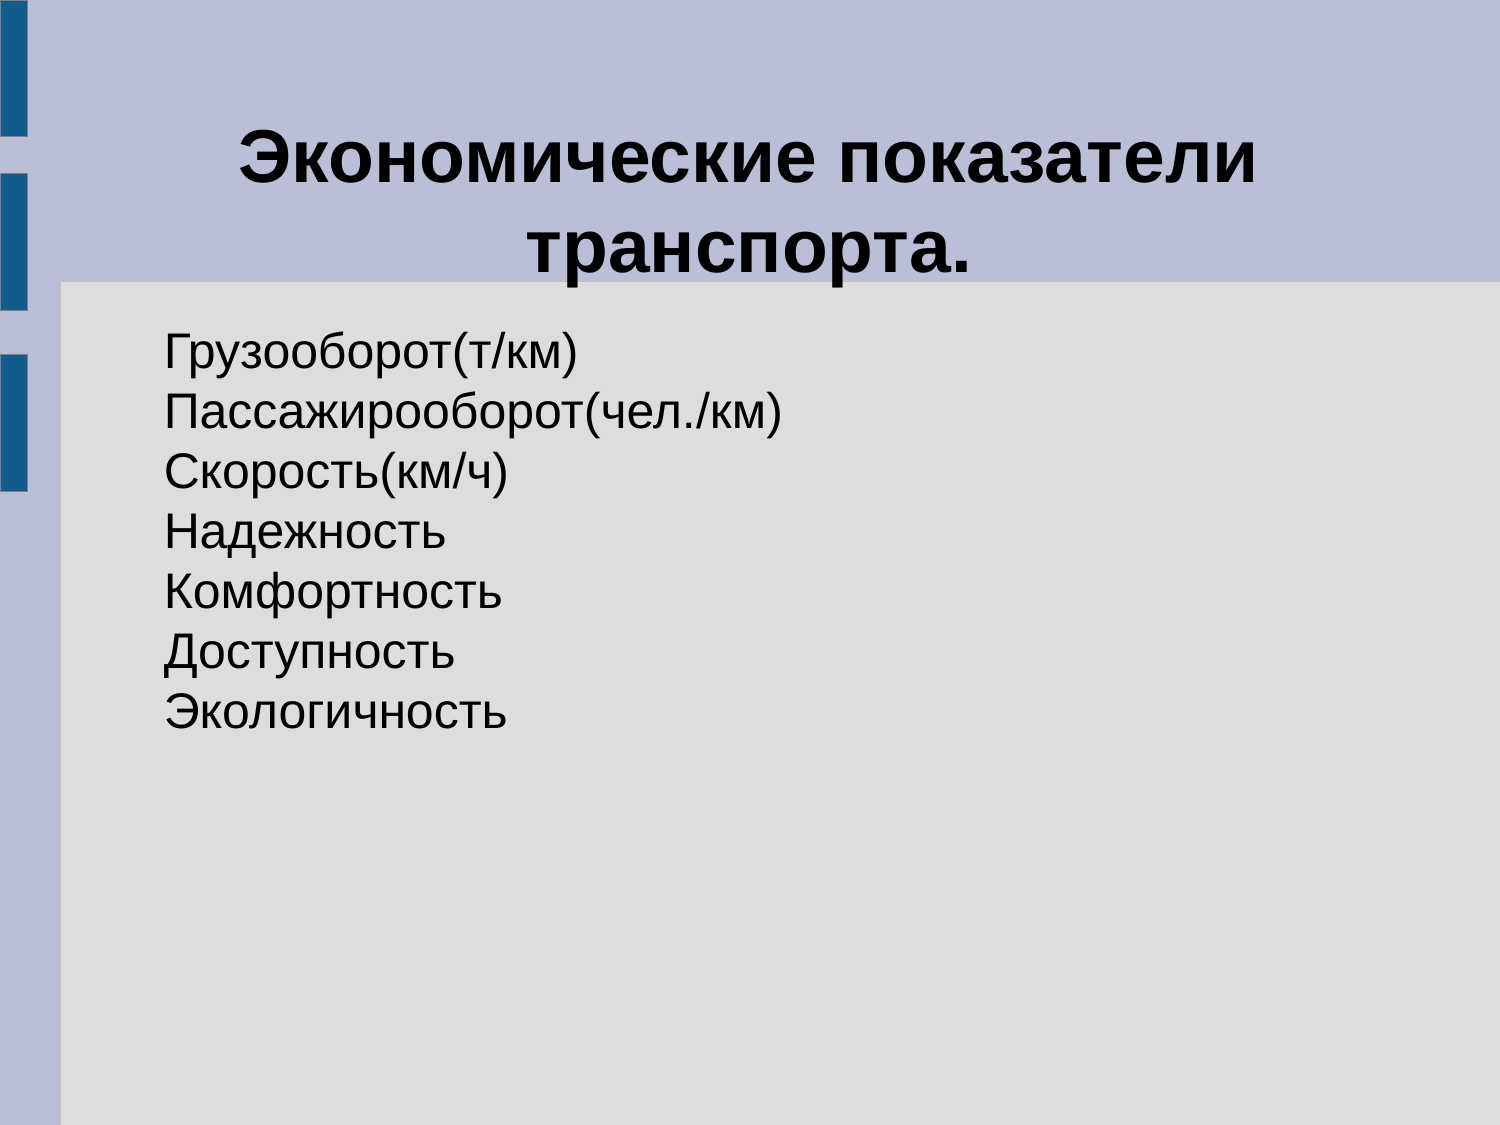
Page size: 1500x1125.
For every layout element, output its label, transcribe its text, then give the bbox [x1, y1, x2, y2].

text_box Экономические показатели транспорта. [12, 99, 1450, 296]
text_box Грузооборот(т/км) Пассажирооборот(чел./км) Скорость(км/ч) Надежность Комфортность Доступность Экологичность [113, 310, 1052, 747]
